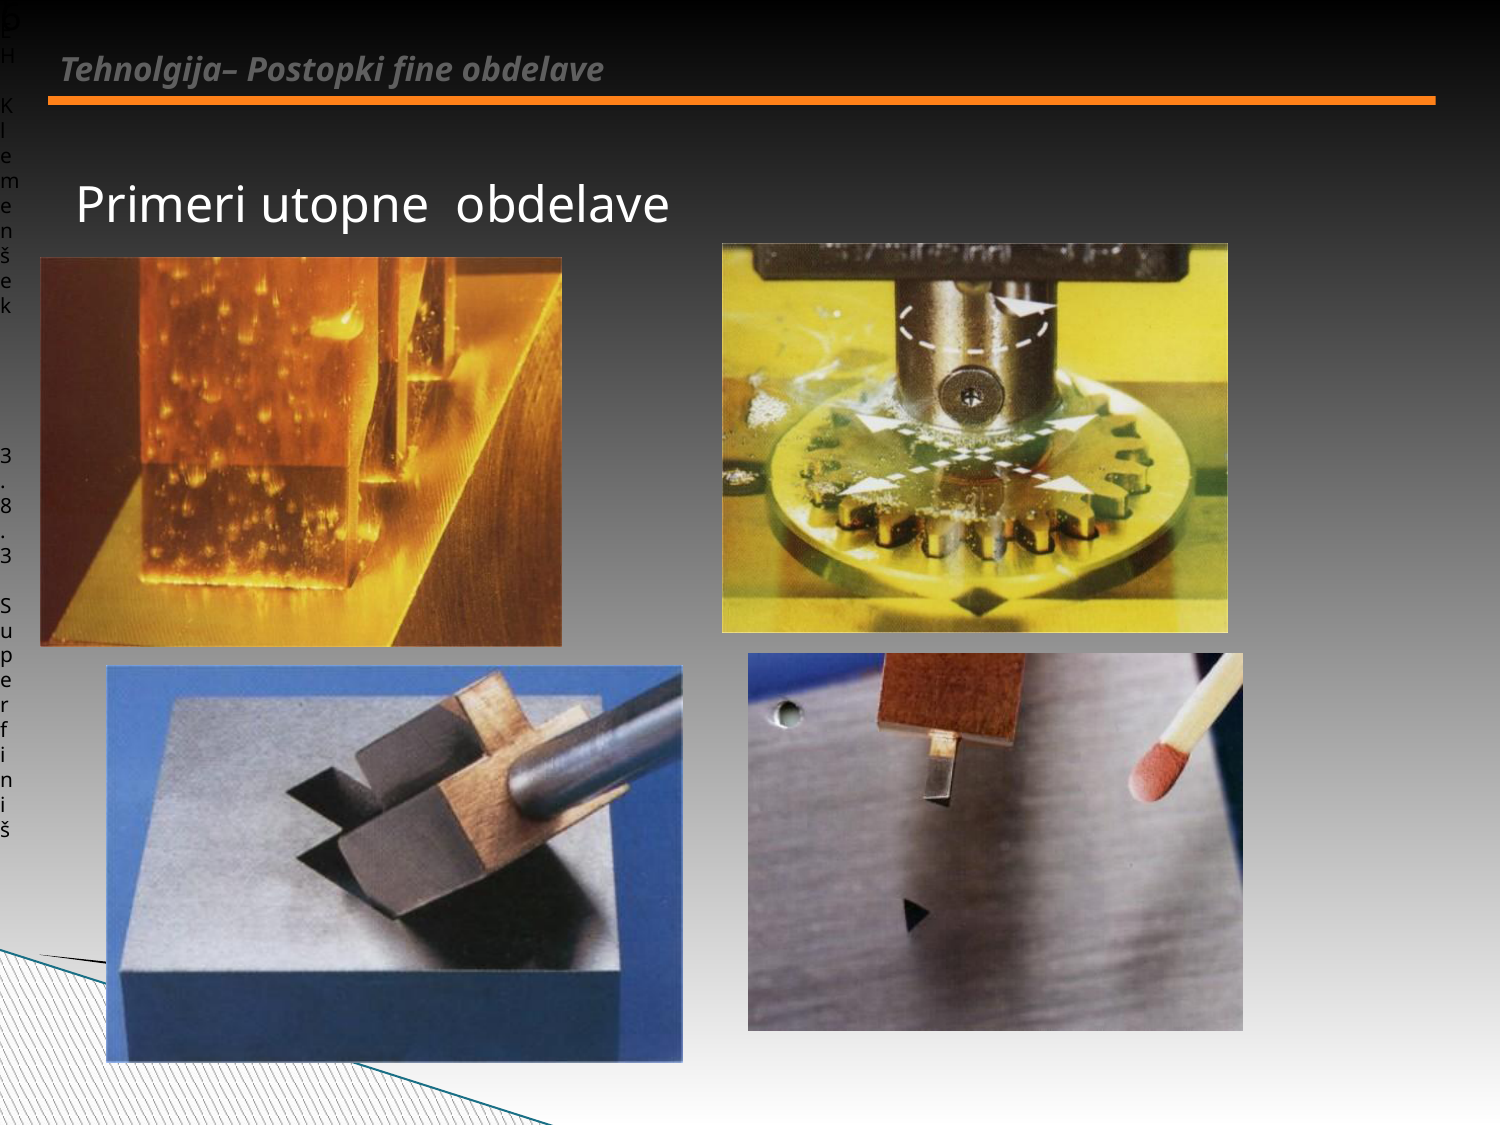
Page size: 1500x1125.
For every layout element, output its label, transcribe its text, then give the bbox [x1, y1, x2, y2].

picture [748, 653, 1243, 1031]
picture [722, 243, 1228, 633]
picture [0, 665, 683, 1125]
text_box Primeri utopne obdelave [60, 105, 758, 241]
picture [40, 257, 562, 647]
